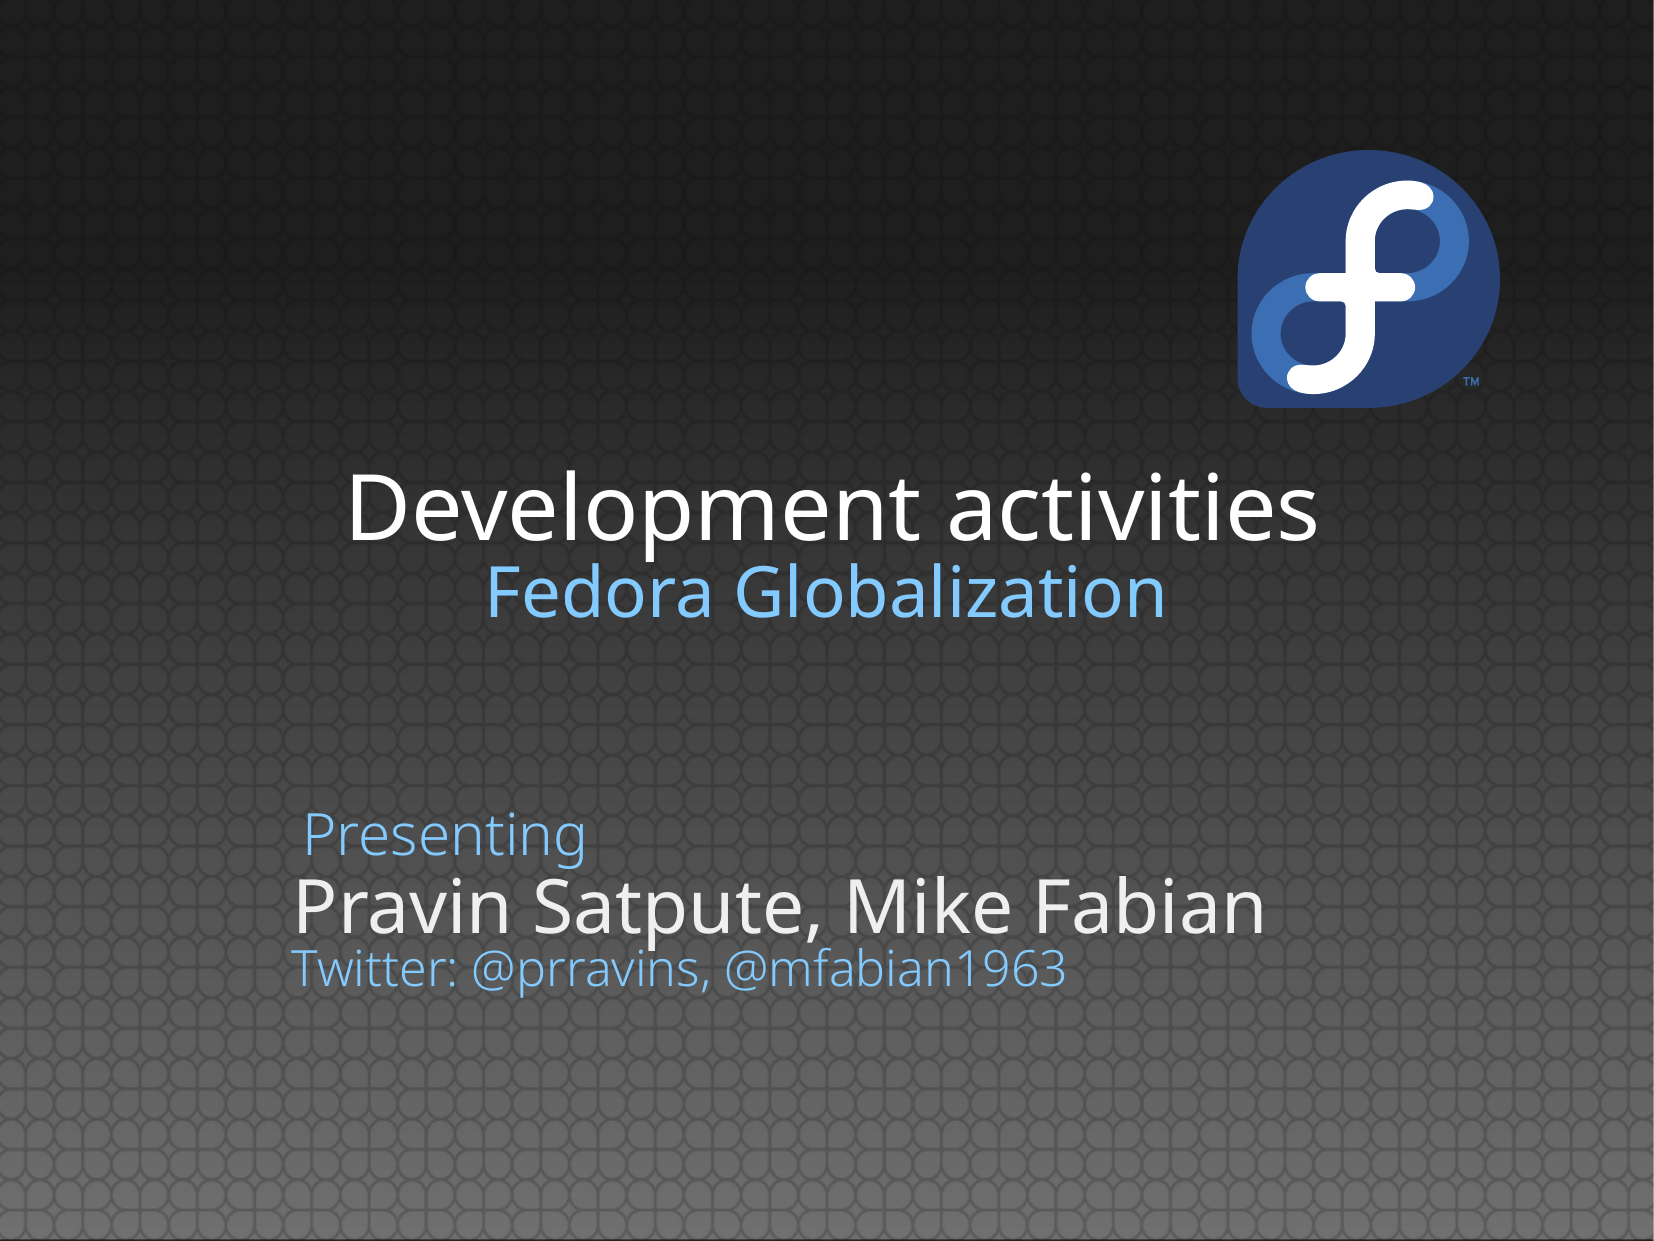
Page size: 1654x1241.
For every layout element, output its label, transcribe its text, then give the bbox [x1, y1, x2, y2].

text_box Pravin Satpute, Mike Fabian [277, 846, 1298, 949]
text_box Development activities [114, 435, 1552, 544]
picture [0, 0, 1654, 1241]
text_box Presenting [287, 785, 699, 869]
text_box Twitter: @prravins, @mfabian1963 [276, 925, 1136, 1093]
subtitle Fedora Globalization [153, 547, 1500, 633]
